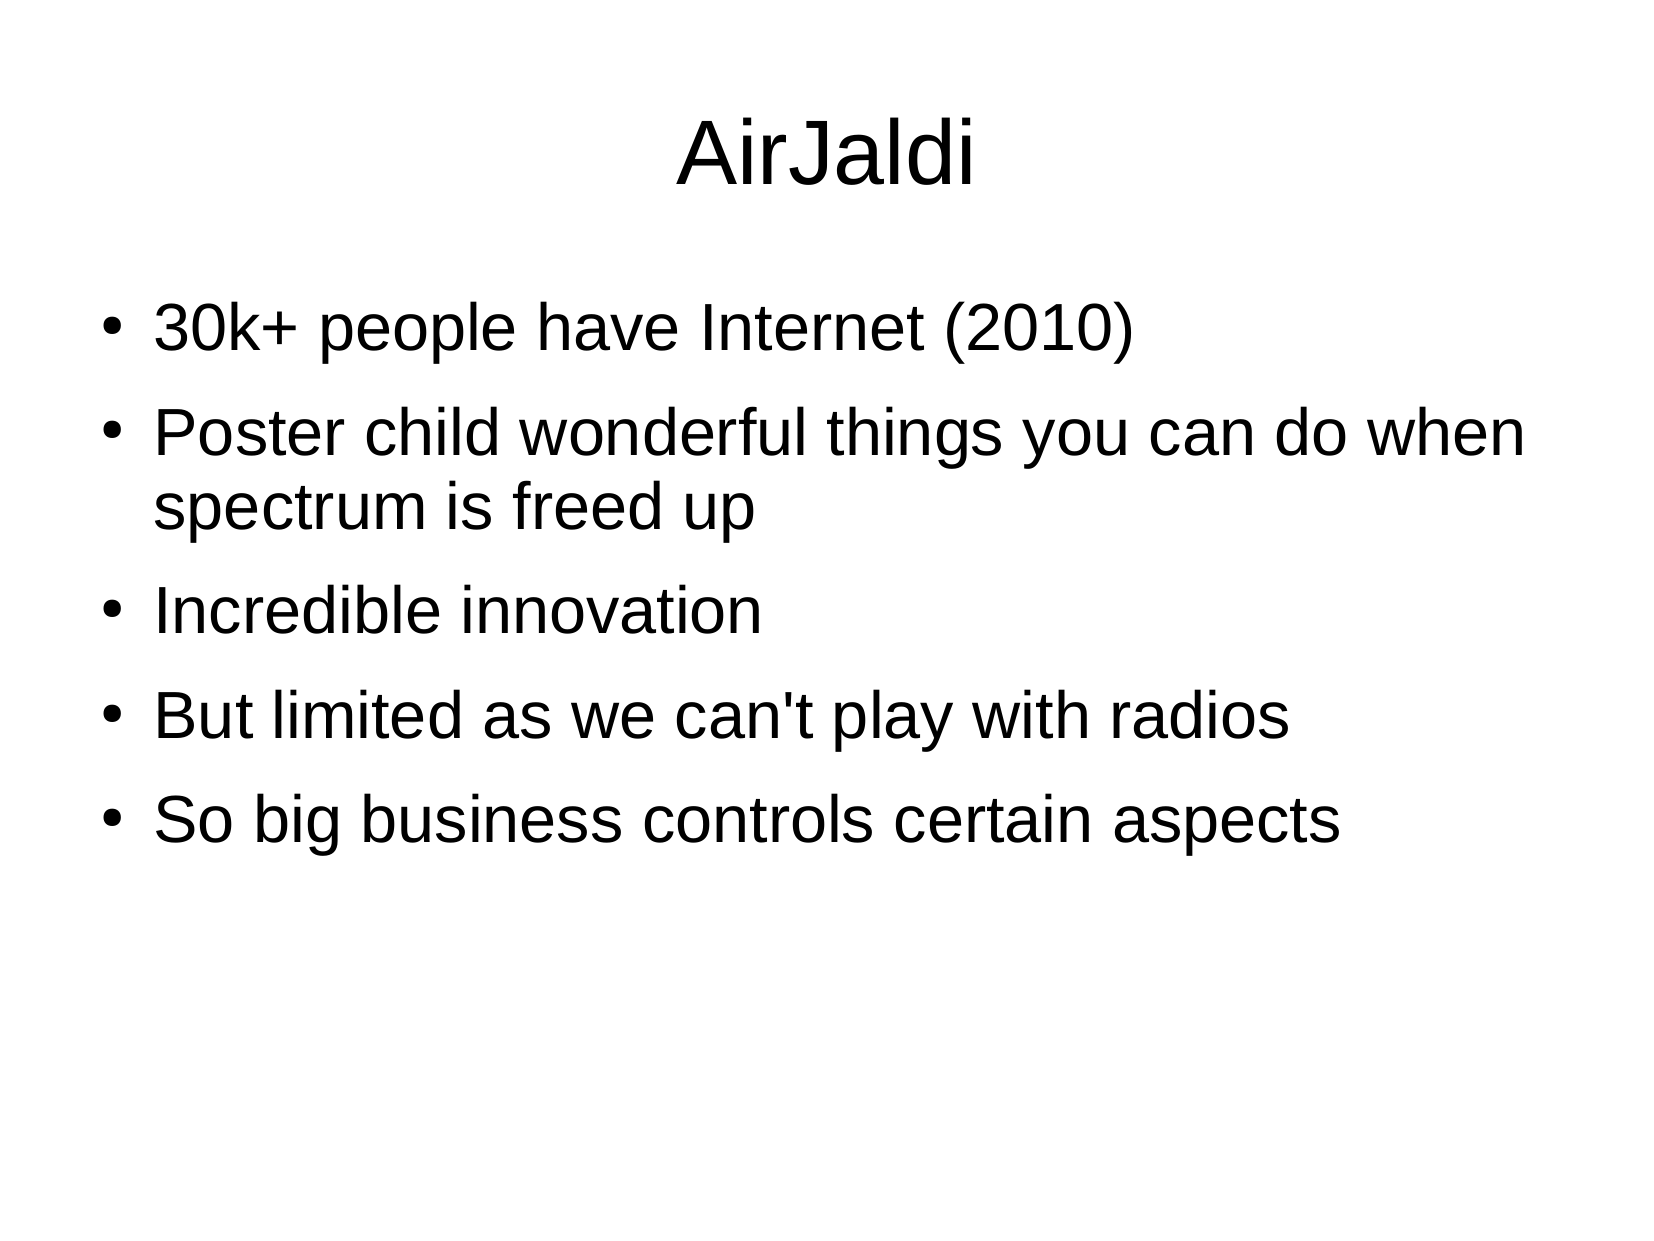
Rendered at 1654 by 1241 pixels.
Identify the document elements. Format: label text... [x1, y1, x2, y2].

title AirJaldi [82, 49, 1571, 257]
list 30k+ people have Internet (2010) Poster child wonderful things you can do when spectrum is freed up Incredible innovation But limited as we can't play with radios So big business controls certain aspects [82, 290, 1571, 1010]
